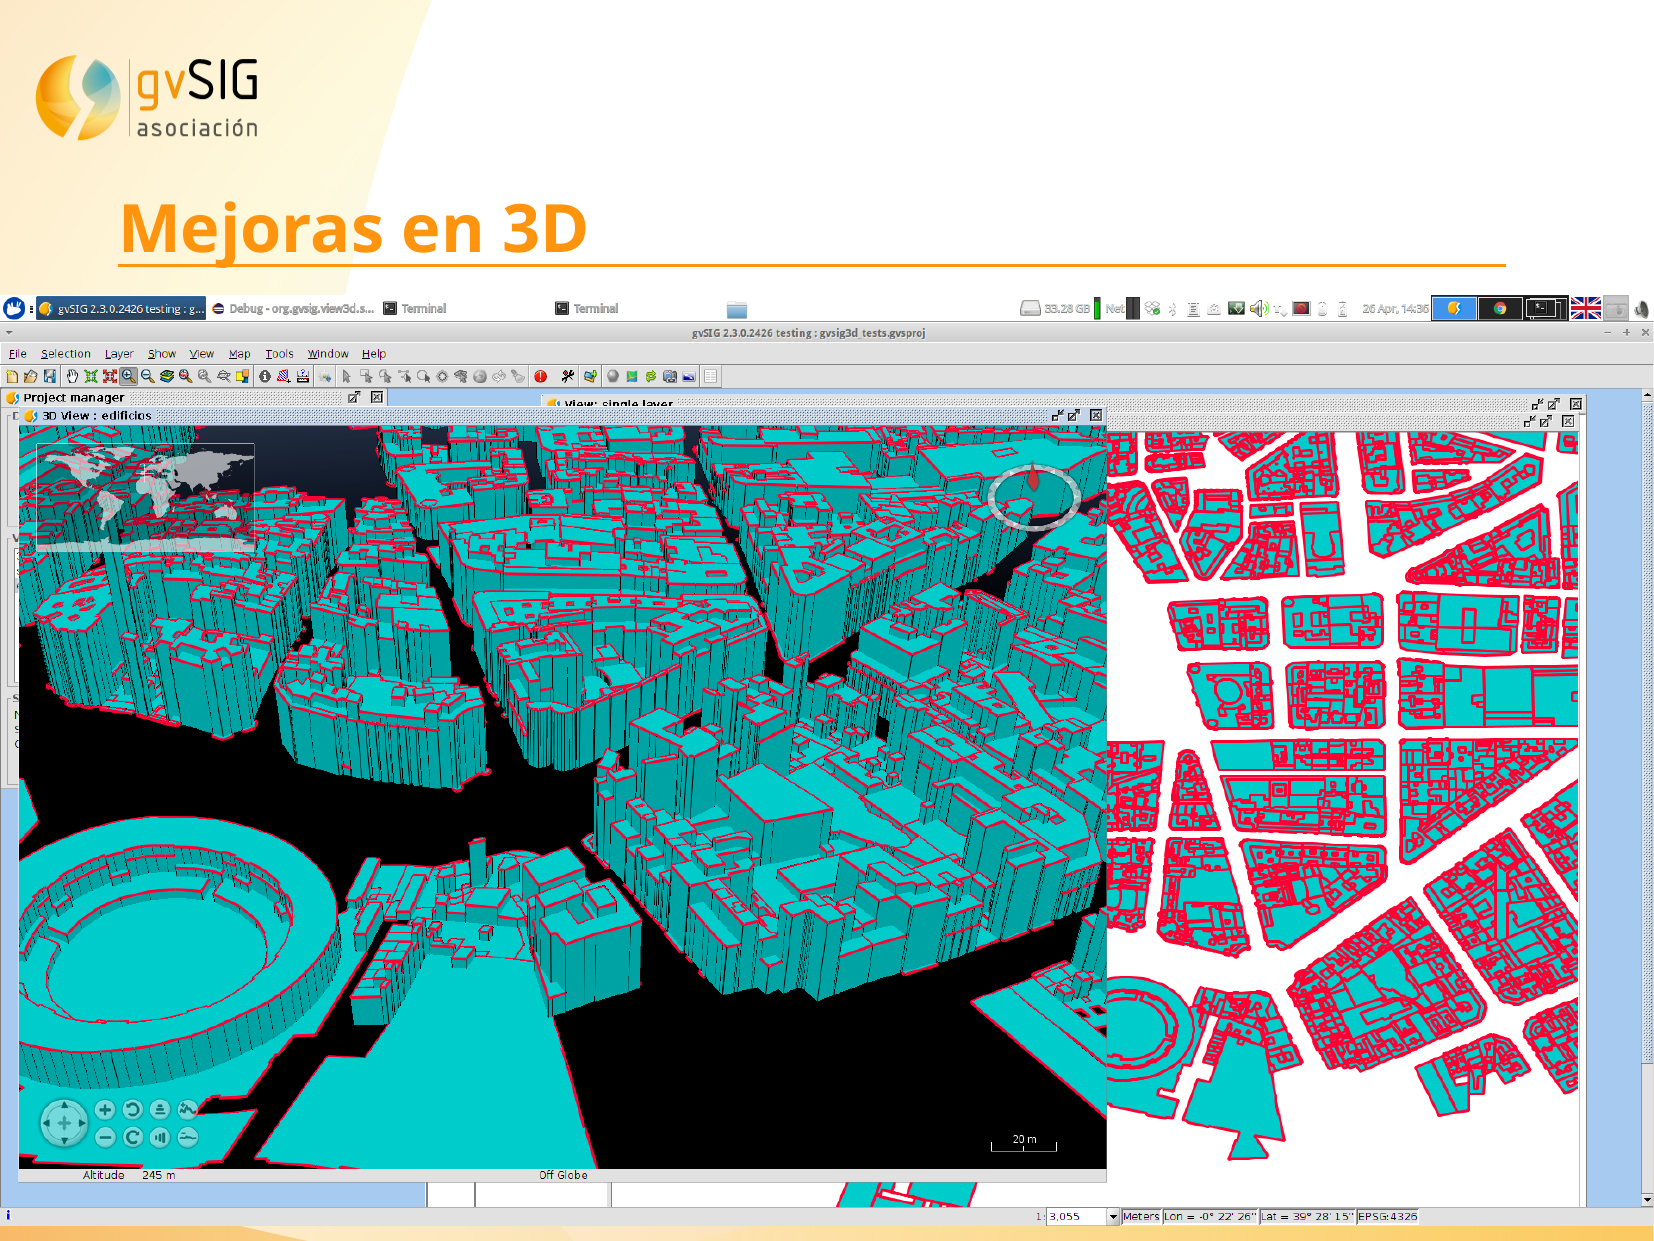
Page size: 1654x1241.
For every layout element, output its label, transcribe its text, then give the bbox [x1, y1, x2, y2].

title Mejoras en 3D [118, 177, 1607, 276]
picture [0, 0, 1654, 1241]
